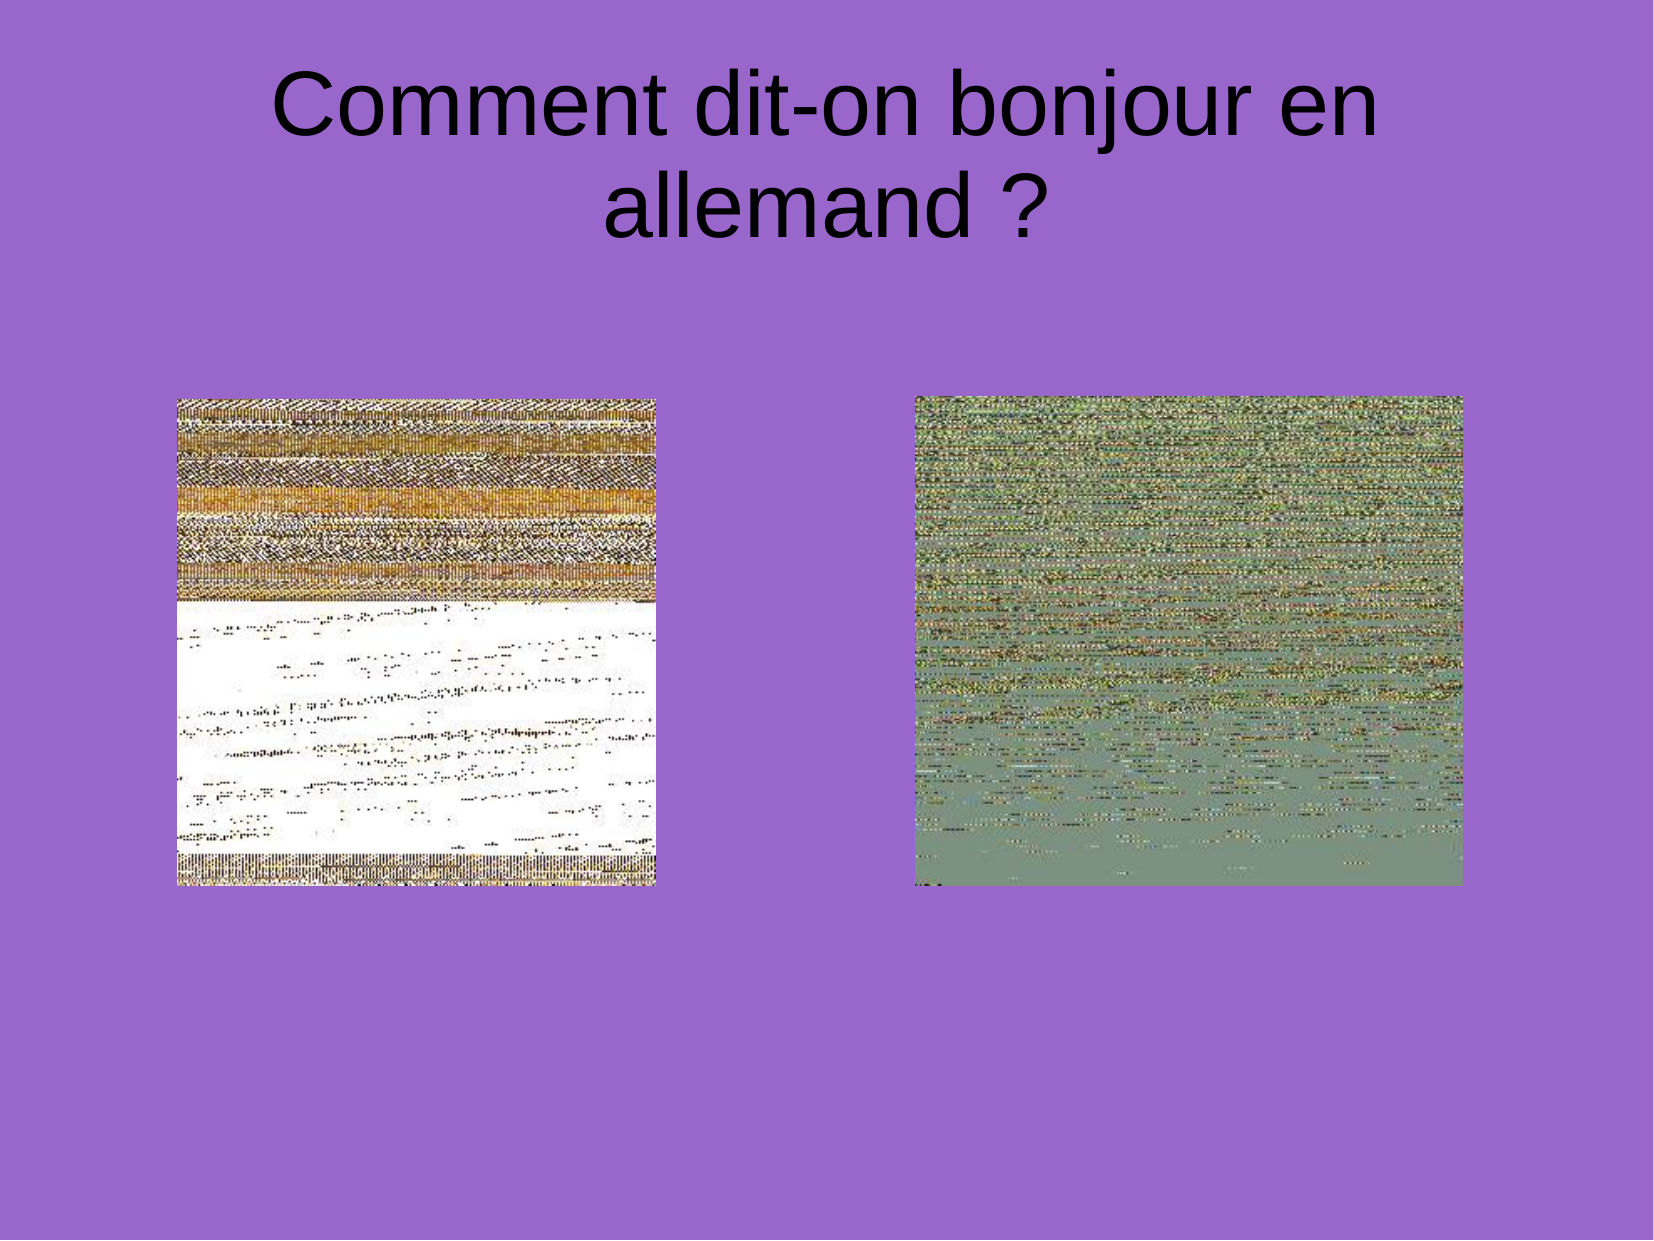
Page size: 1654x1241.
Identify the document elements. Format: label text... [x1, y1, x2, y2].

picture [915, 396, 1463, 886]
title Comment dit-on bonjour en allemand ? [82, 49, 1571, 257]
picture [177, 399, 656, 886]
list [82, 290, 1571, 1109]
